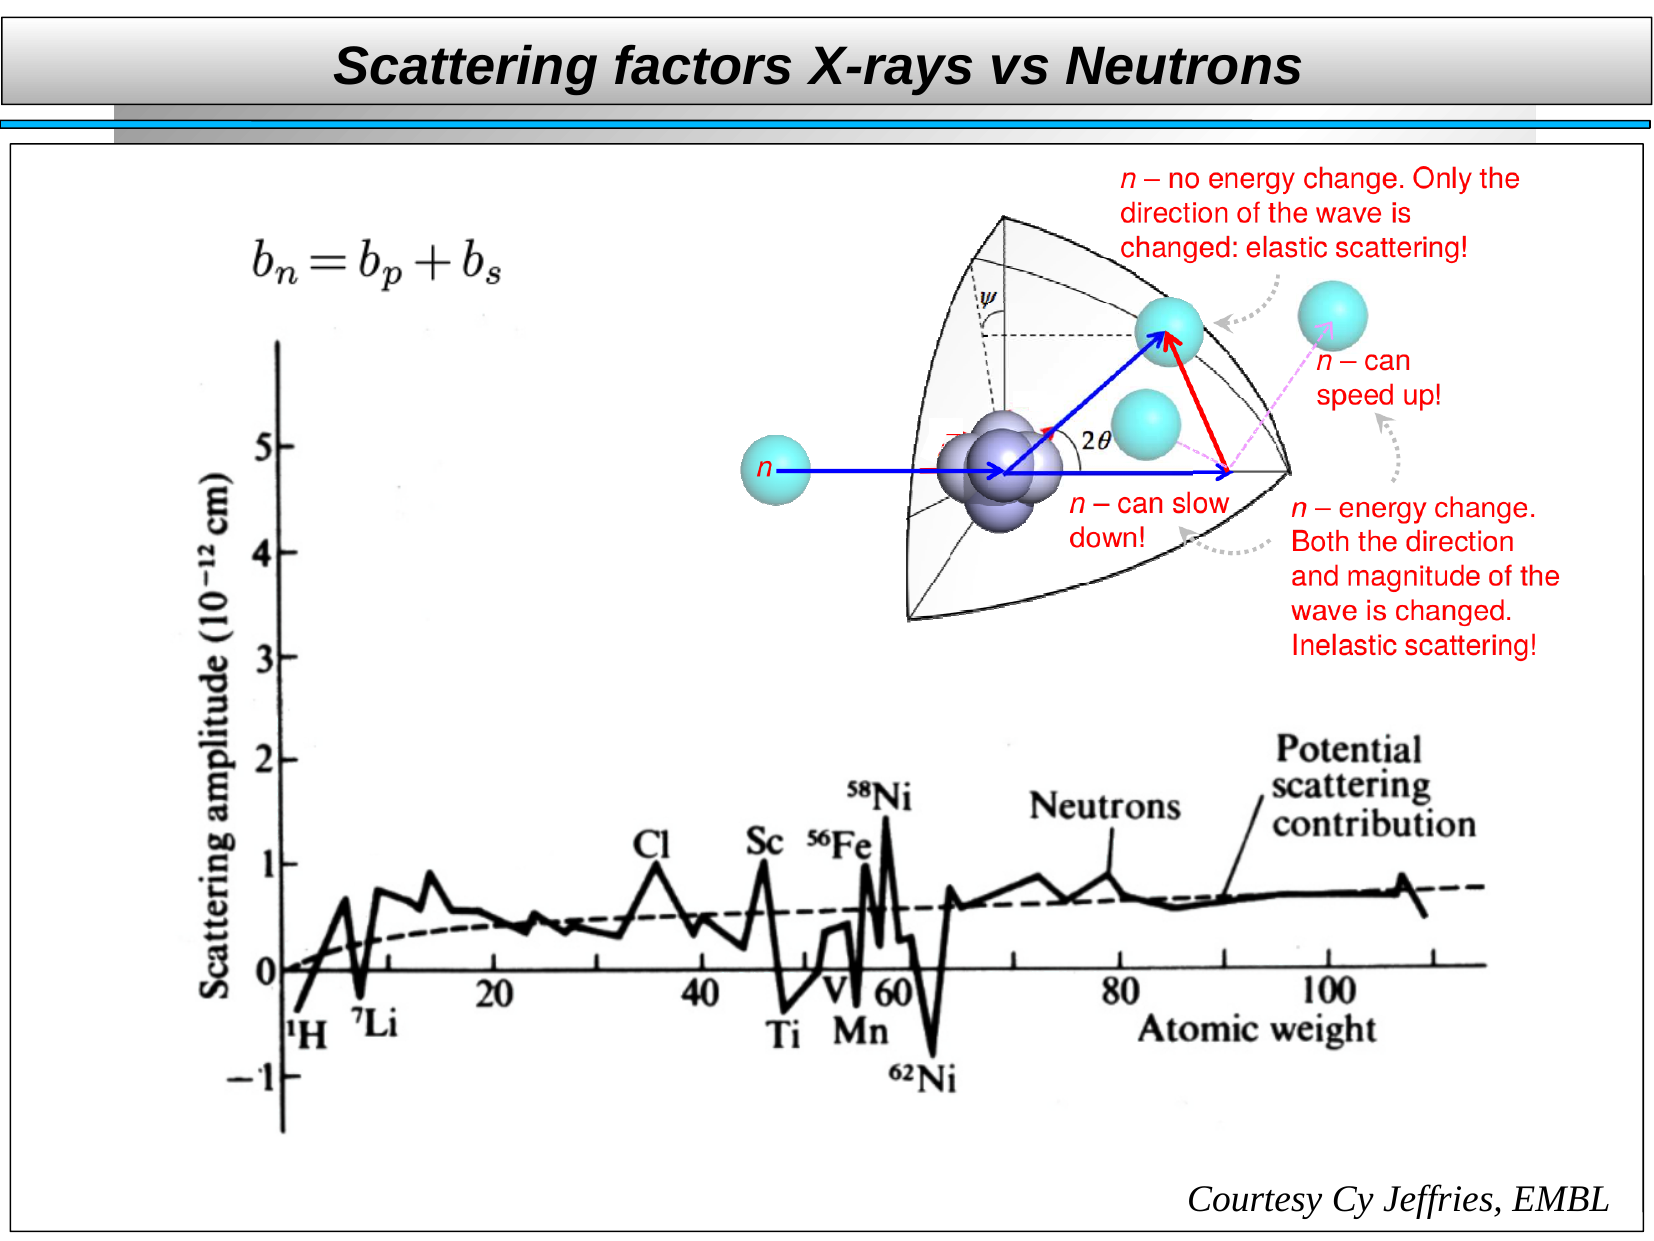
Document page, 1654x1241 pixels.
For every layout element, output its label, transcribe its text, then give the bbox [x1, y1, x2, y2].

text_box Courtesy Cy Jeffries, EMBL [1172, 1169, 1637, 1227]
text_box [0, 120, 1651, 129]
text_box Scattering factors X-rays vs Neutrons [1, 17, 1652, 105]
picture [165, 156, 1576, 1141]
